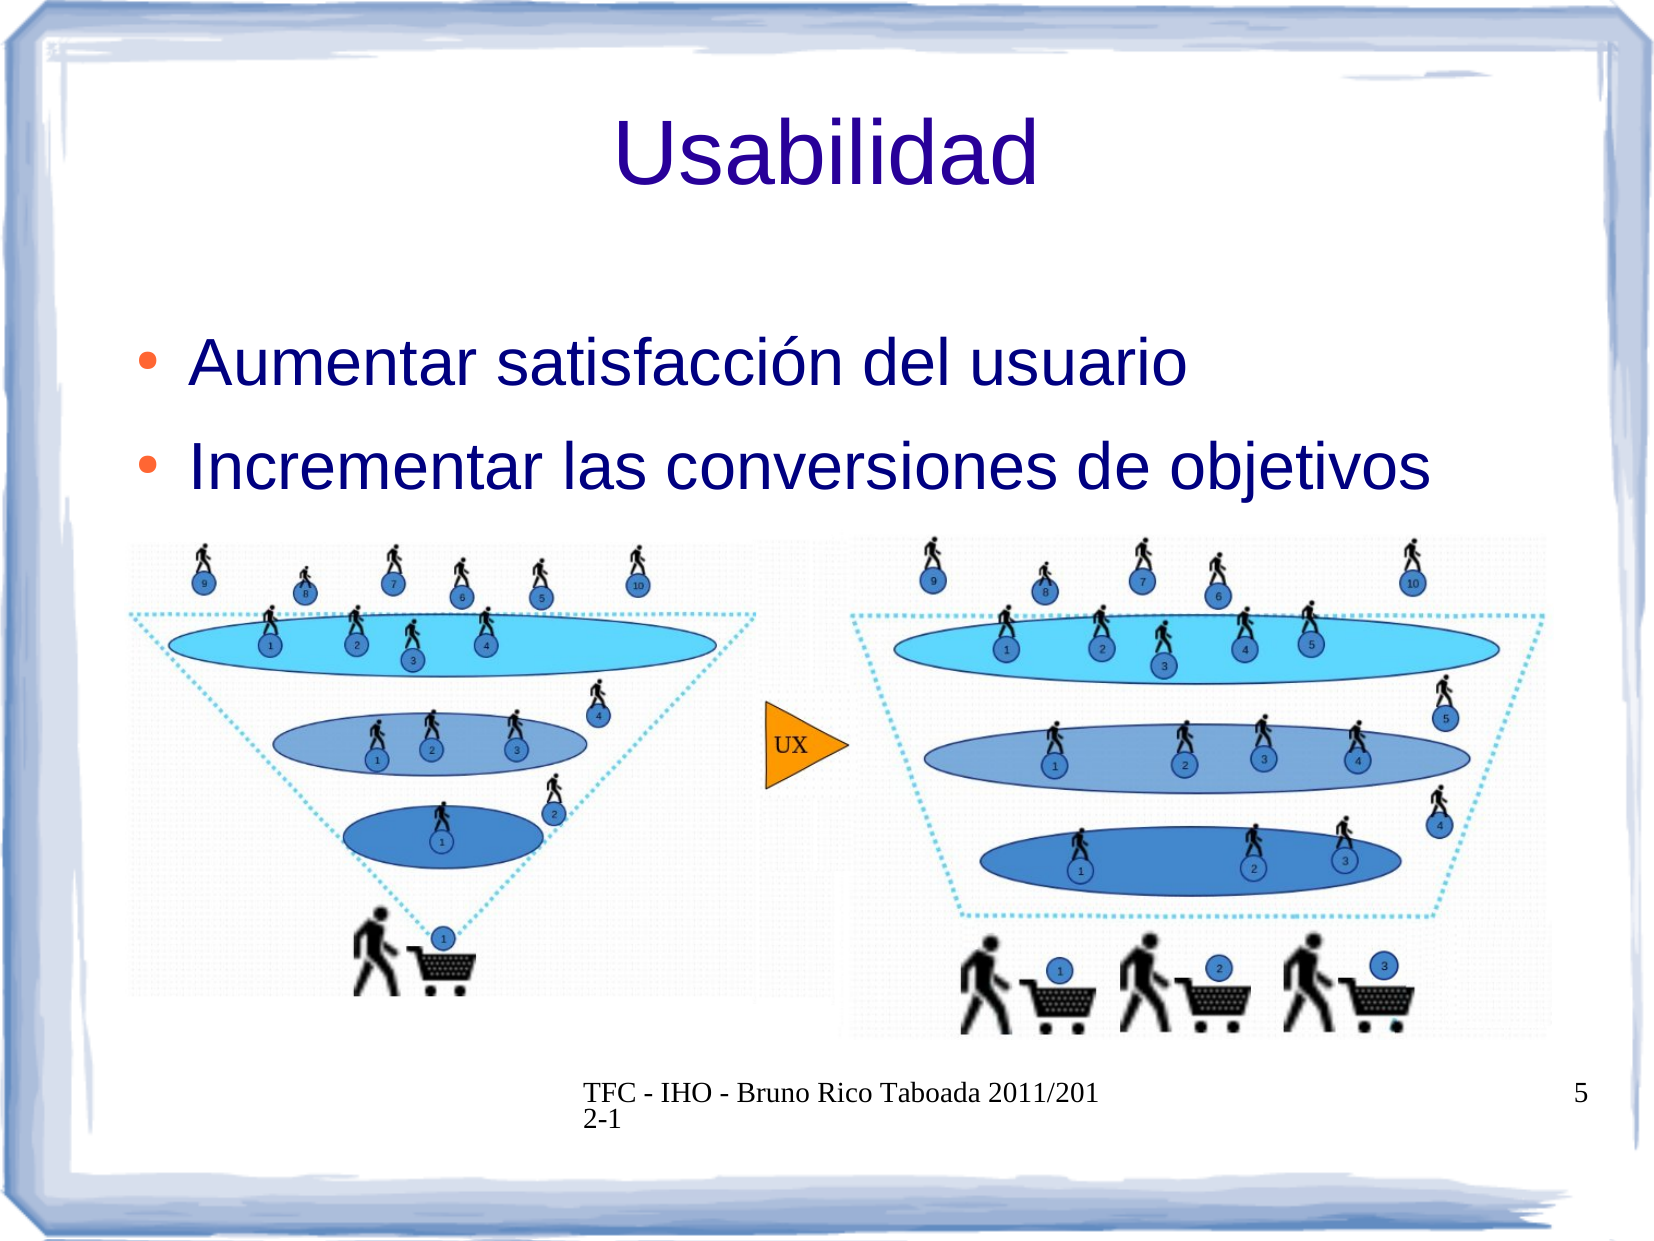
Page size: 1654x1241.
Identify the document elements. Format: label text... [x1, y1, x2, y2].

title Usabilidad [82, 49, 1571, 257]
list Aumentar satisfacción del usuario Incrementar las conversiones de objetivos [118, 324, 1571, 1160]
picture [0, 0, 1654, 1241]
